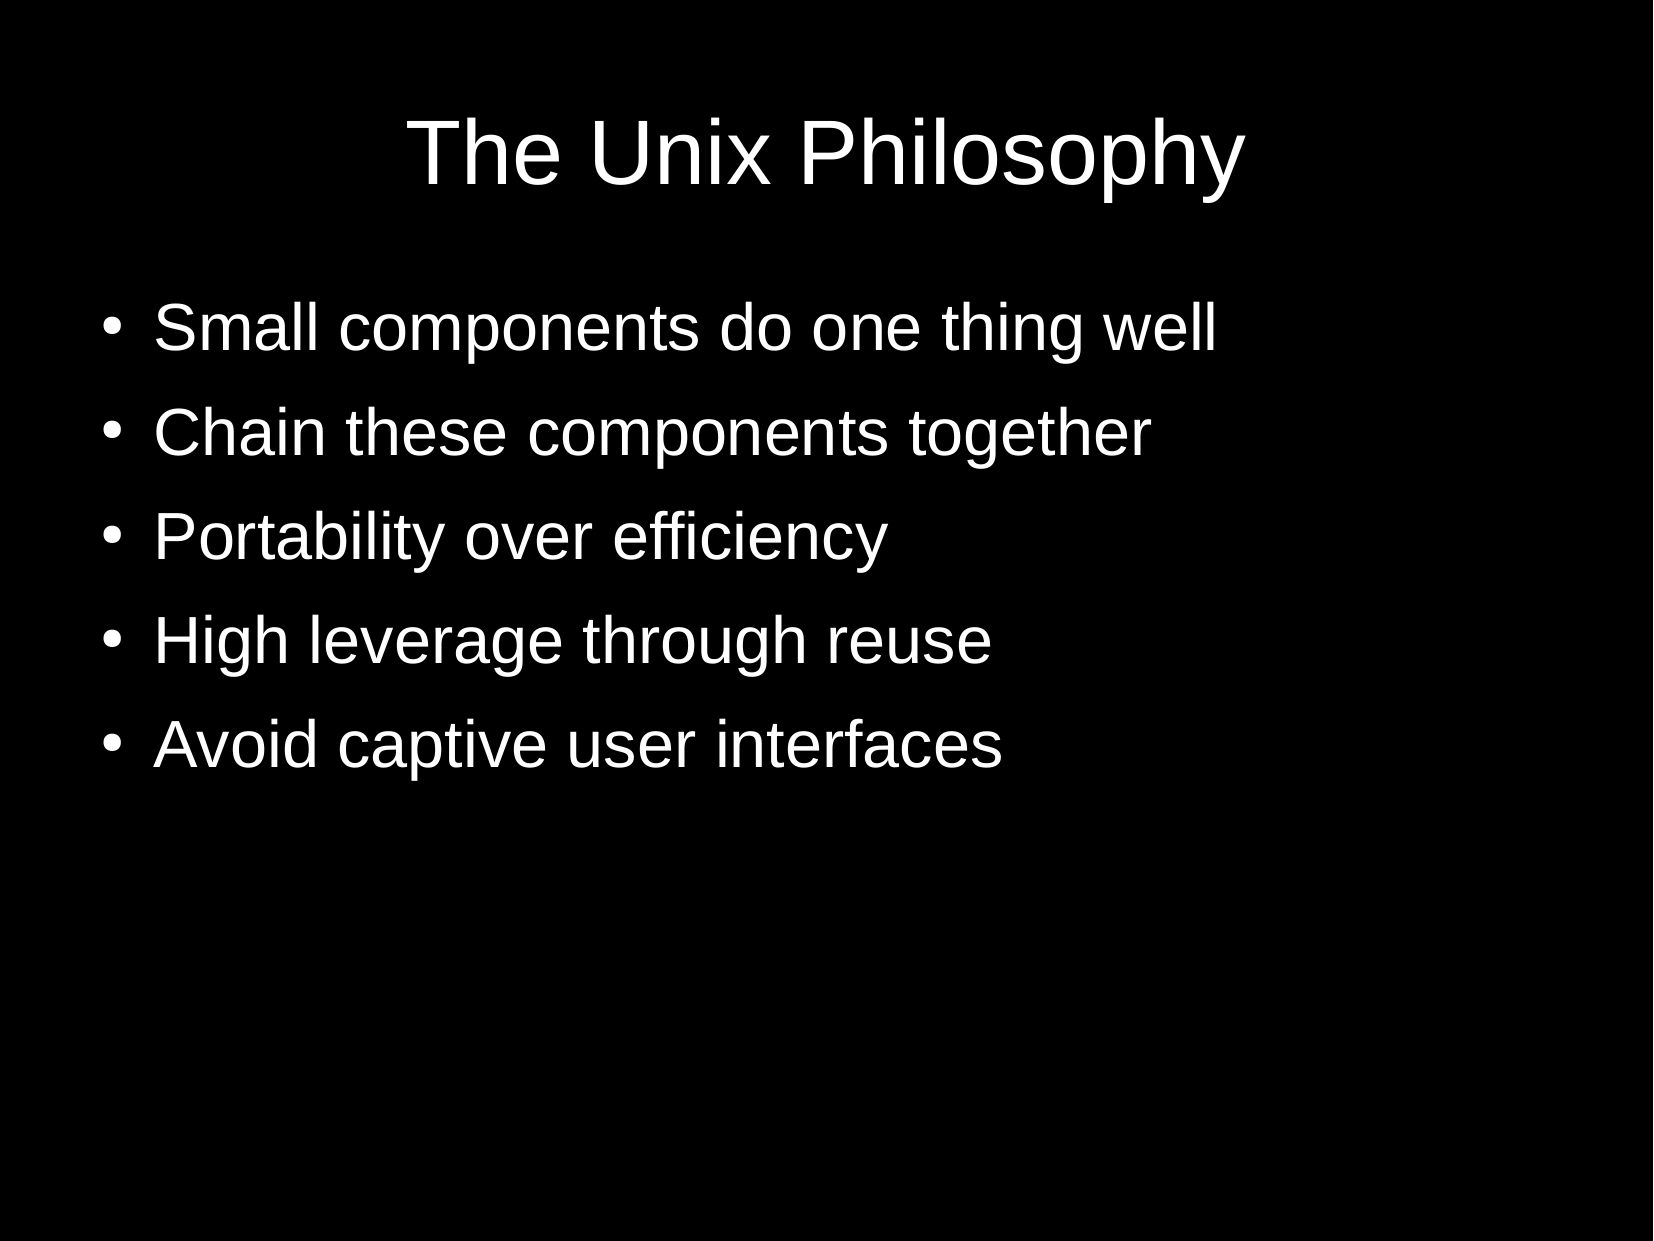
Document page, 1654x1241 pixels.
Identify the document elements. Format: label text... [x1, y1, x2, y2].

list Small components do one thing well Chain these components together Portability over efficiency High leverage through reuse Avoid captive user interfaces [82, 290, 1538, 1010]
title The Unix Philosophy [82, 49, 1571, 257]
